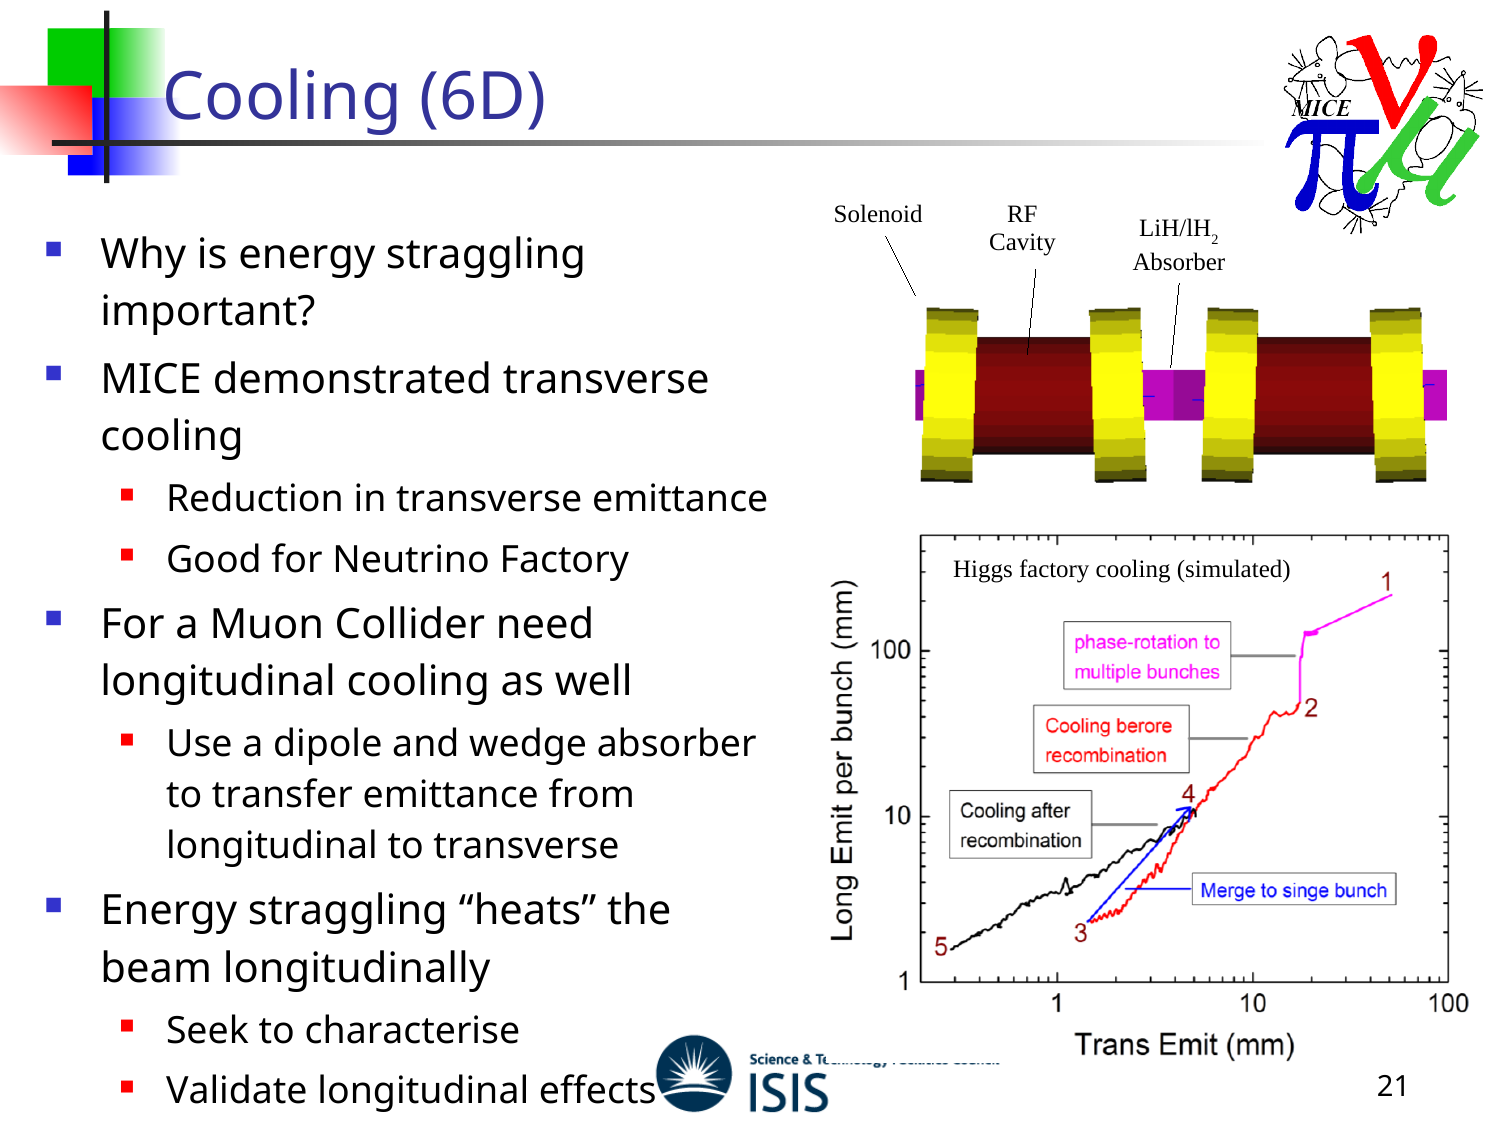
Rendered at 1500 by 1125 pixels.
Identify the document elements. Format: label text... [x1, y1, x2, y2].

text_box Higgs factory cooling (simulated) [938, 547, 1306, 592]
text_box Solenoid [818, 193, 938, 237]
picture [915, 5, 1500, 517]
text_box LiH/lH2 Absorber [1117, 206, 1241, 285]
title Cooling (6D) [162, 0, 1441, 188]
text_box RF Cavity [974, 193, 1071, 266]
list Why is energy straggling important? MICE demonstrated transverse cooling Reduction in transverse emittance Good for Neutrino Factory For a Muon Collider need longitudinal cooling as well Use a dipole and wedge absorber to transfer emittance from longitudinal to transverse Energy straggling “heats” the beam longitudinally Seek to characterise Validate longitudinal effects [29, 216, 798, 1046]
picture [640, 1090, 651, 1101]
picture [640, 525, 1478, 1125]
